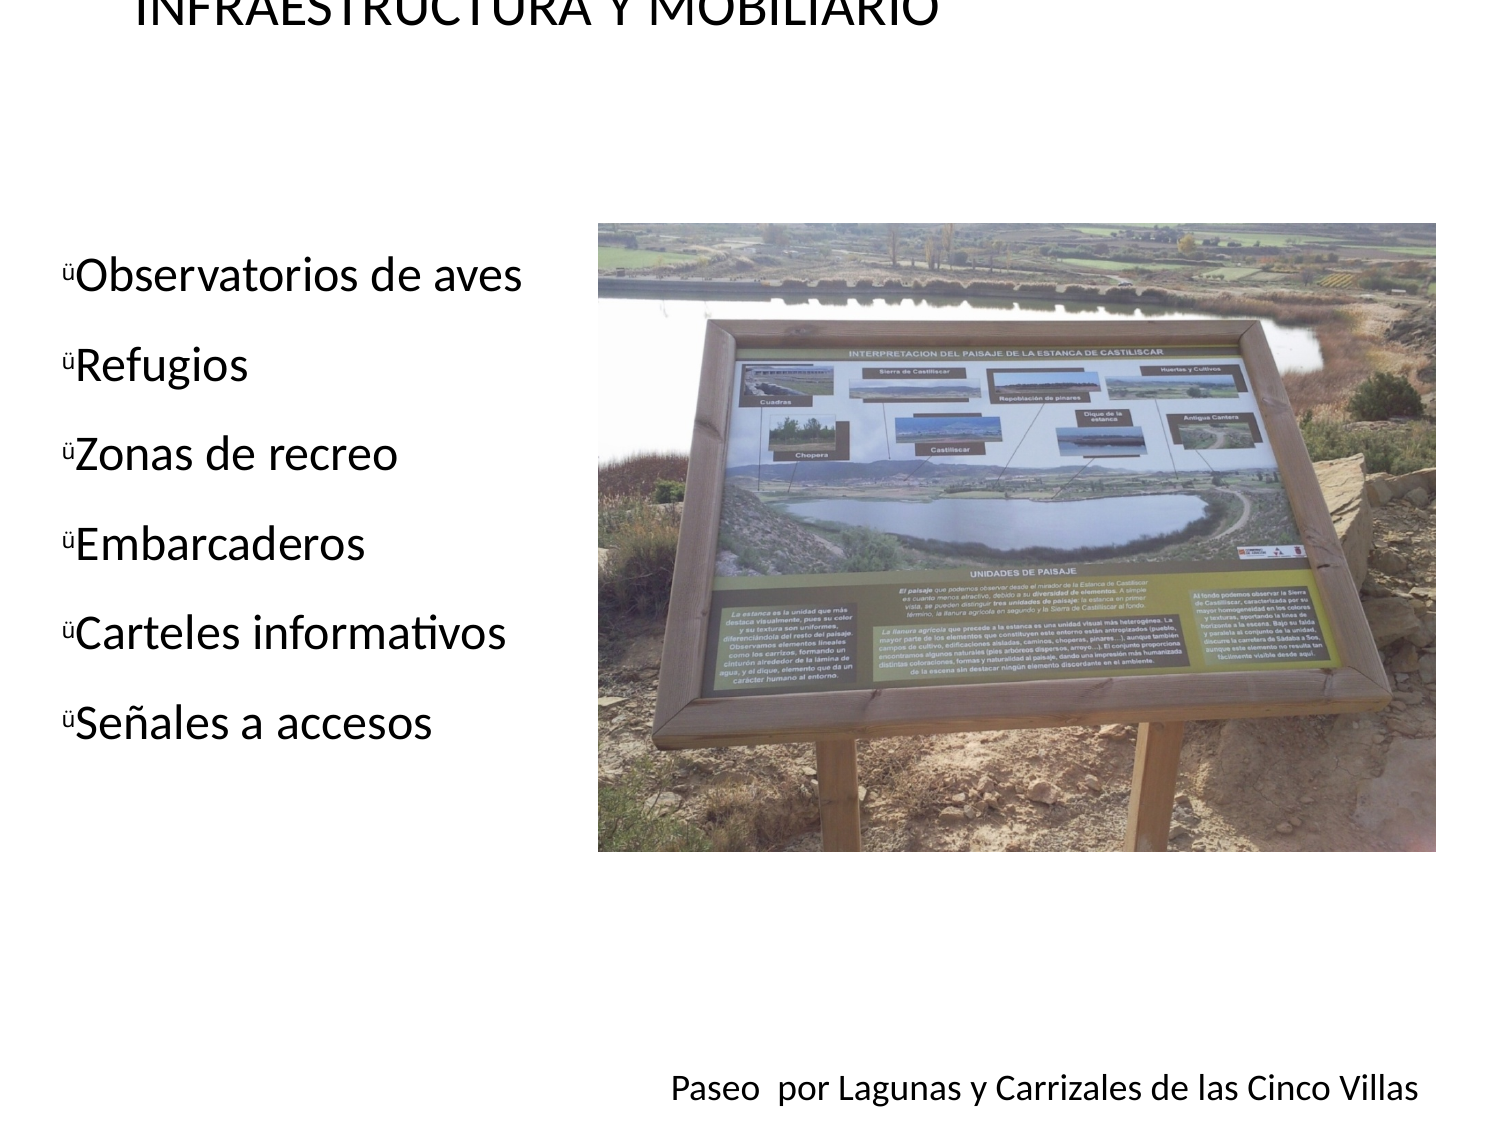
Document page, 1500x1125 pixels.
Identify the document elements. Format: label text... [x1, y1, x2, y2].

text_box Paseo por Lagunas y Carrizales de las Cinco Villas [656, 1064, 1500, 1118]
title INFRAESTRUCTURA Y MOBILIARIO [46, 0, 1029, 151]
list Observatorios de aves Refugios Zonas de recreo Embarcaderos Carteles informativos Señales a accesos [46, 234, 582, 1004]
picture [597, 222, 1437, 852]
